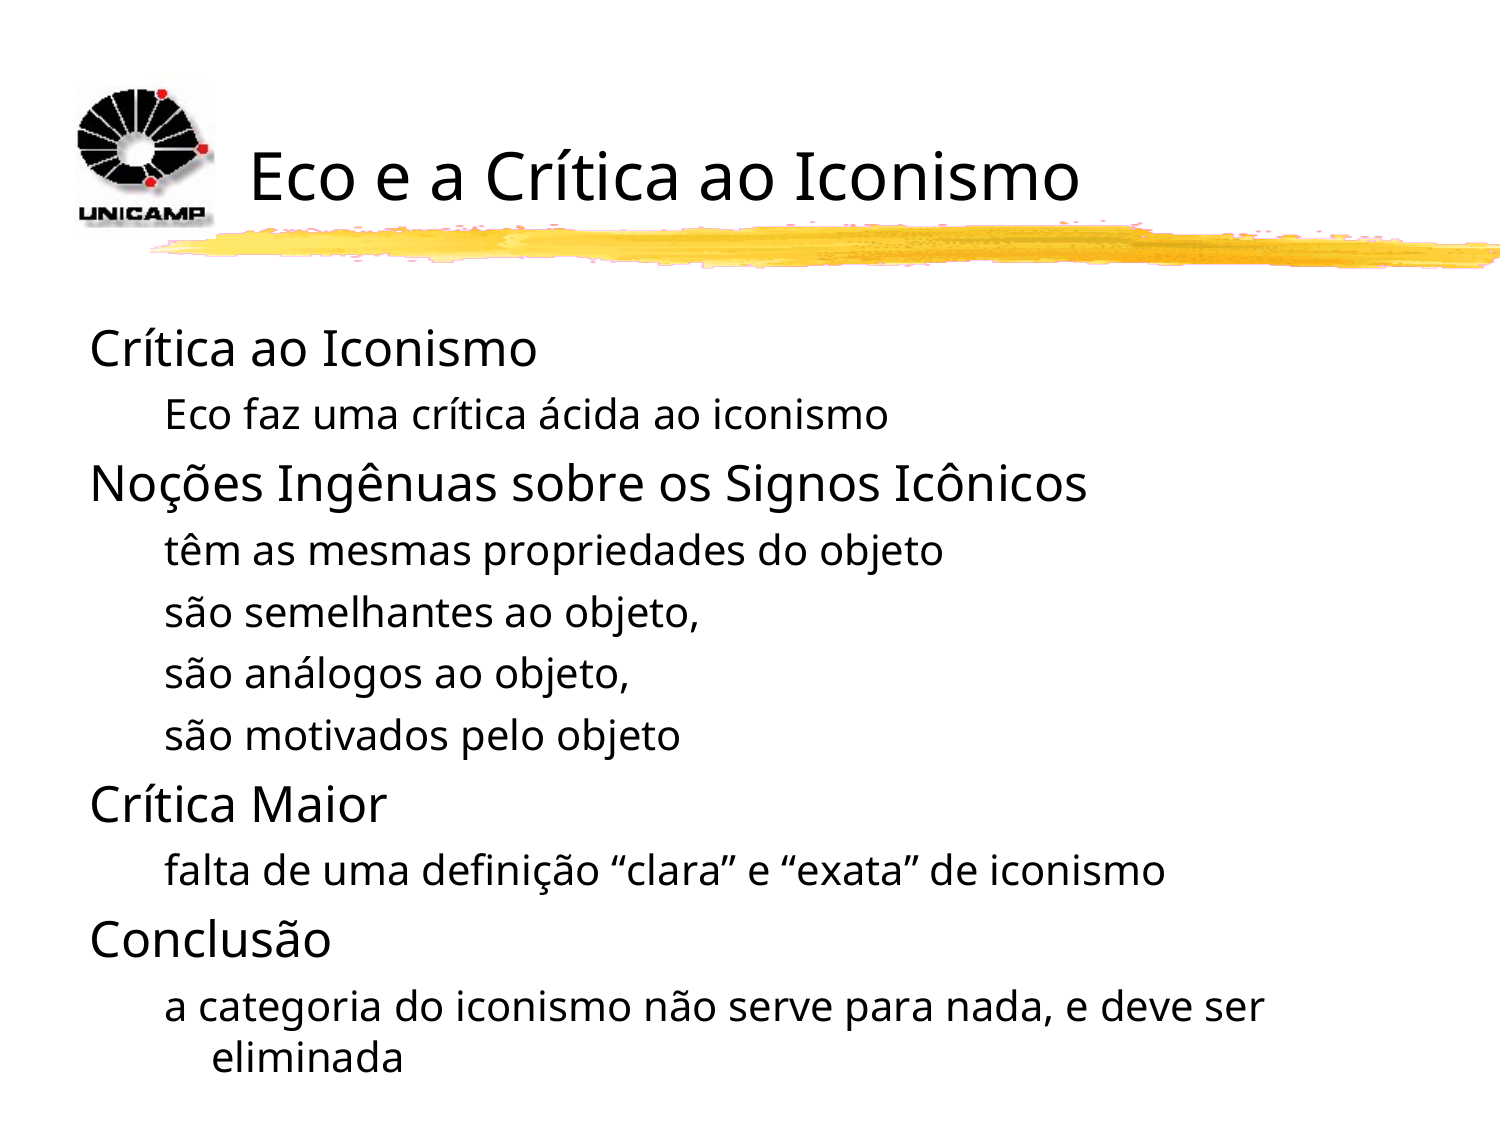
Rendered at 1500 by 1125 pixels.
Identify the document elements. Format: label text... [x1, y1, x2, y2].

title Eco e a Crítica ao Iconismo [233, 37, 1434, 225]
list Crítica ao Iconismo Eco faz uma crítica ácida ao iconismo Noções Ingênuas sobre os Signos Icônicos têm as mesmas propriedades do objeto são semelhantes ao objeto, são análogos ao objeto, são motivados pelo objeto Crítica Maior falta de uma definição “clara” e “exata” de iconismo Conclusão a categoria do iconismo não serve para nada, e deve ser eliminada [74, 309, 1417, 994]
picture [75, 74, 1500, 279]
